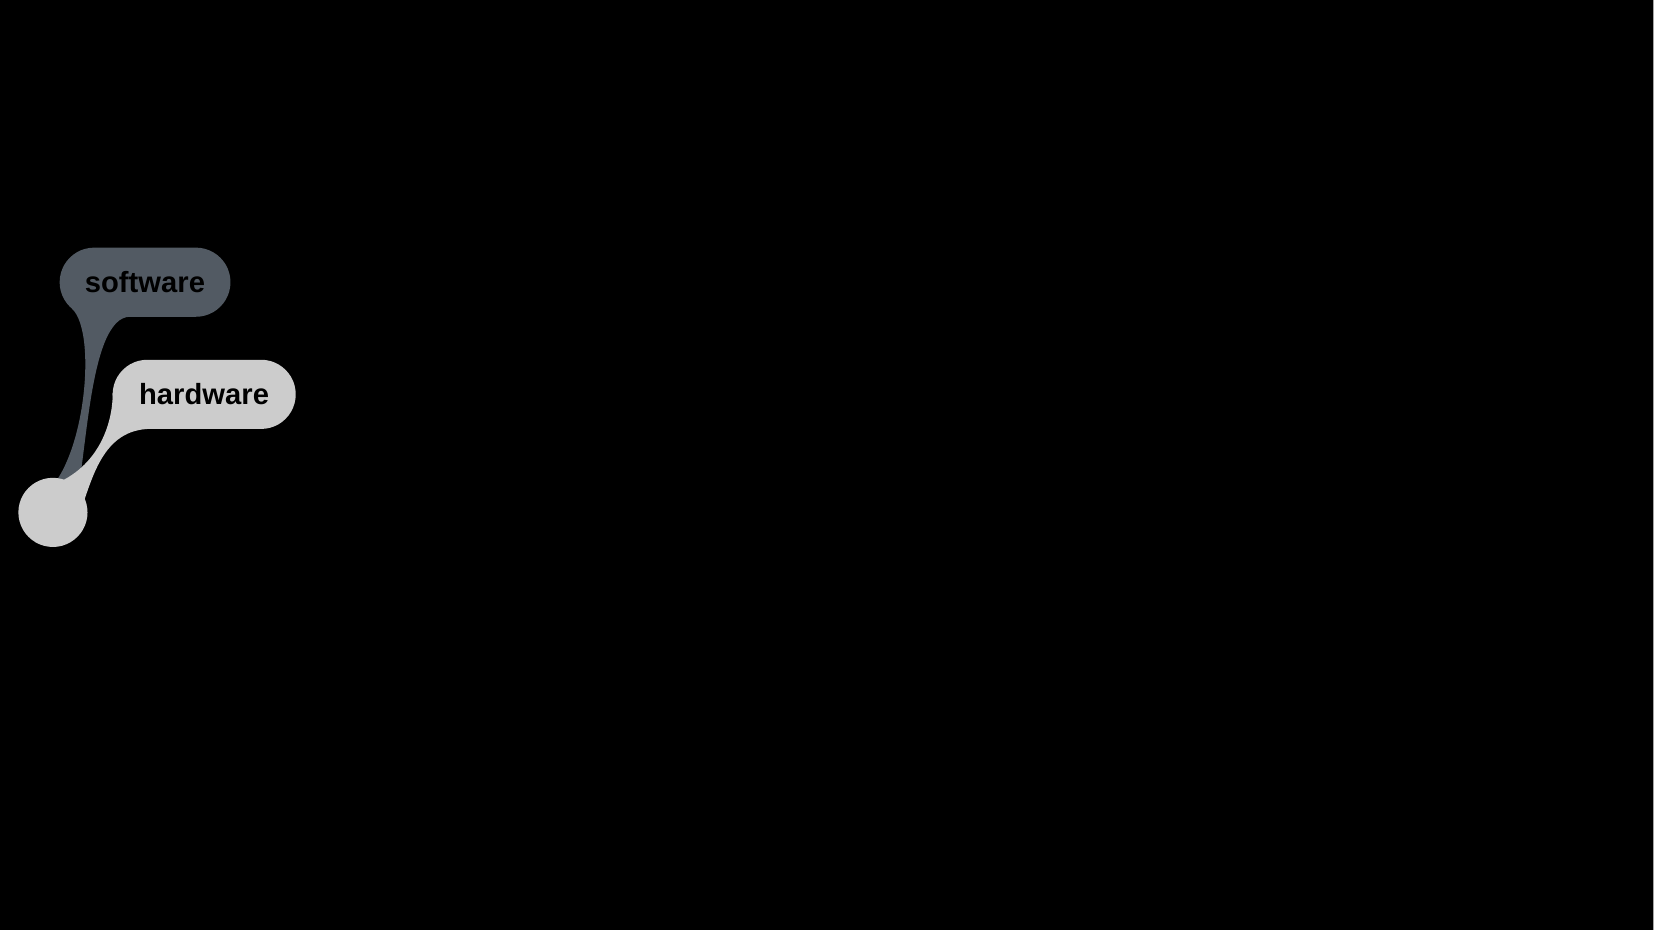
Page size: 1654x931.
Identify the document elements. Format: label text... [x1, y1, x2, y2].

text_box [18, 311, 148, 547]
text_box hardware [112, 359, 296, 429]
text_box software [59, 247, 231, 317]
